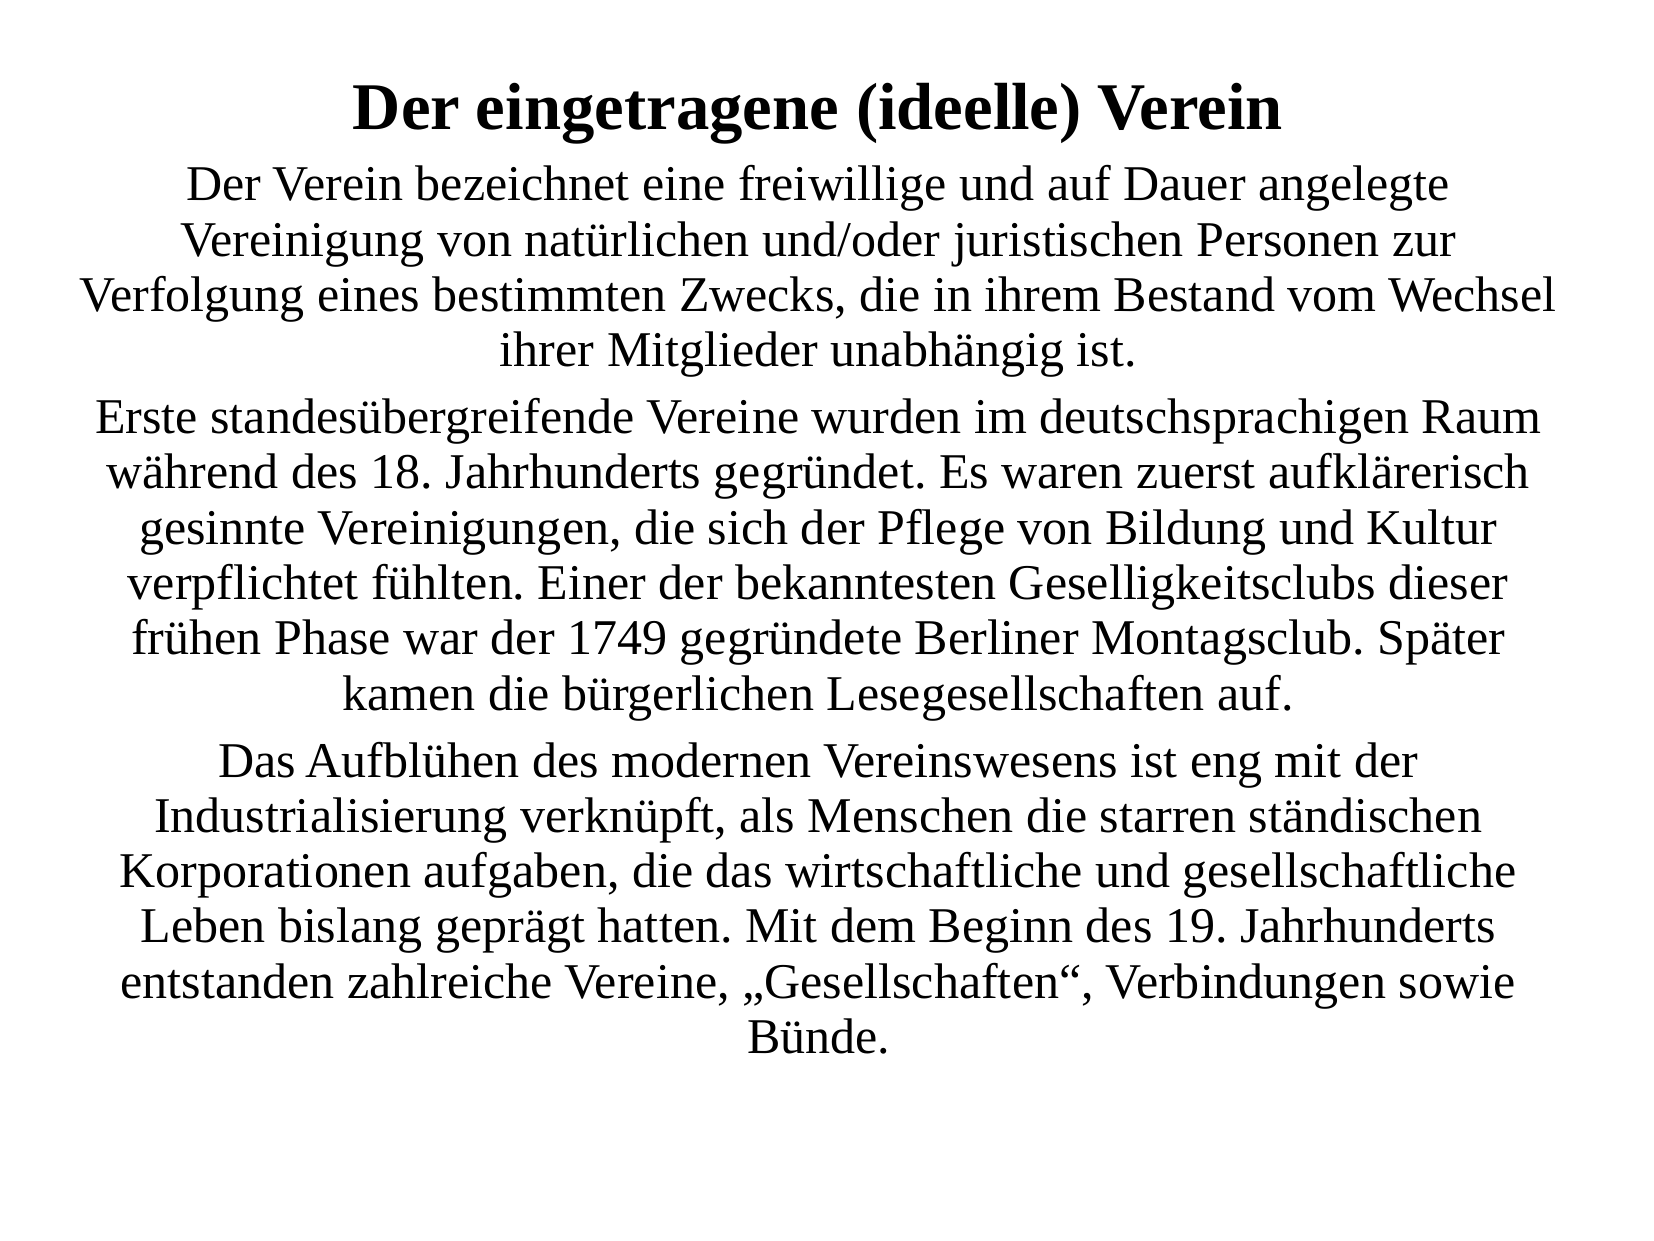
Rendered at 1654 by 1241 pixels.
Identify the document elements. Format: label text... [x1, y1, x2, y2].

text_box Der eingetragene (ideelle) Verein Der Verein bezeichnet eine freiwillige und auf Dauer angelegte Vereinigung von natürlichen und/oder juristischen Personen zur Verfolgung eines bestimmten Zwecks, die in ihrem Bestand vom Wechsel ihrer Mitglieder unabhängig ist. Erste standesübergreifende Vereine wurden im deutschsprachigen Raum während des 18. Jahrhunderts gegründet. Es waren zuerst aufklärerisch gesinnte Vereinigungen, die sich der Pflege von Bildung und Kultur verpflichtet fühlten. Einer der bekanntesten Geselligkeitsclubs dieser frühen Phase war der 1749 gegründete Berliner Montagsclub. Später kamen die bürgerlichen Lesegesellschaften auf. Das Aufblühen des modernen Vereinswesens ist eng mit der Industrialisierung verknüpft, als Menschen die starren ständischen Korporationen aufgaben, die das wirtschaftliche und gesellschaftliche Leben bislang geprägt hatten. Mit dem Beginn des 19. Jahrhunderts entstanden zahlreiche Vereine, „Gesellschaften“, Verbindungen sowie Bünde. [64, 62, 1601, 1072]
